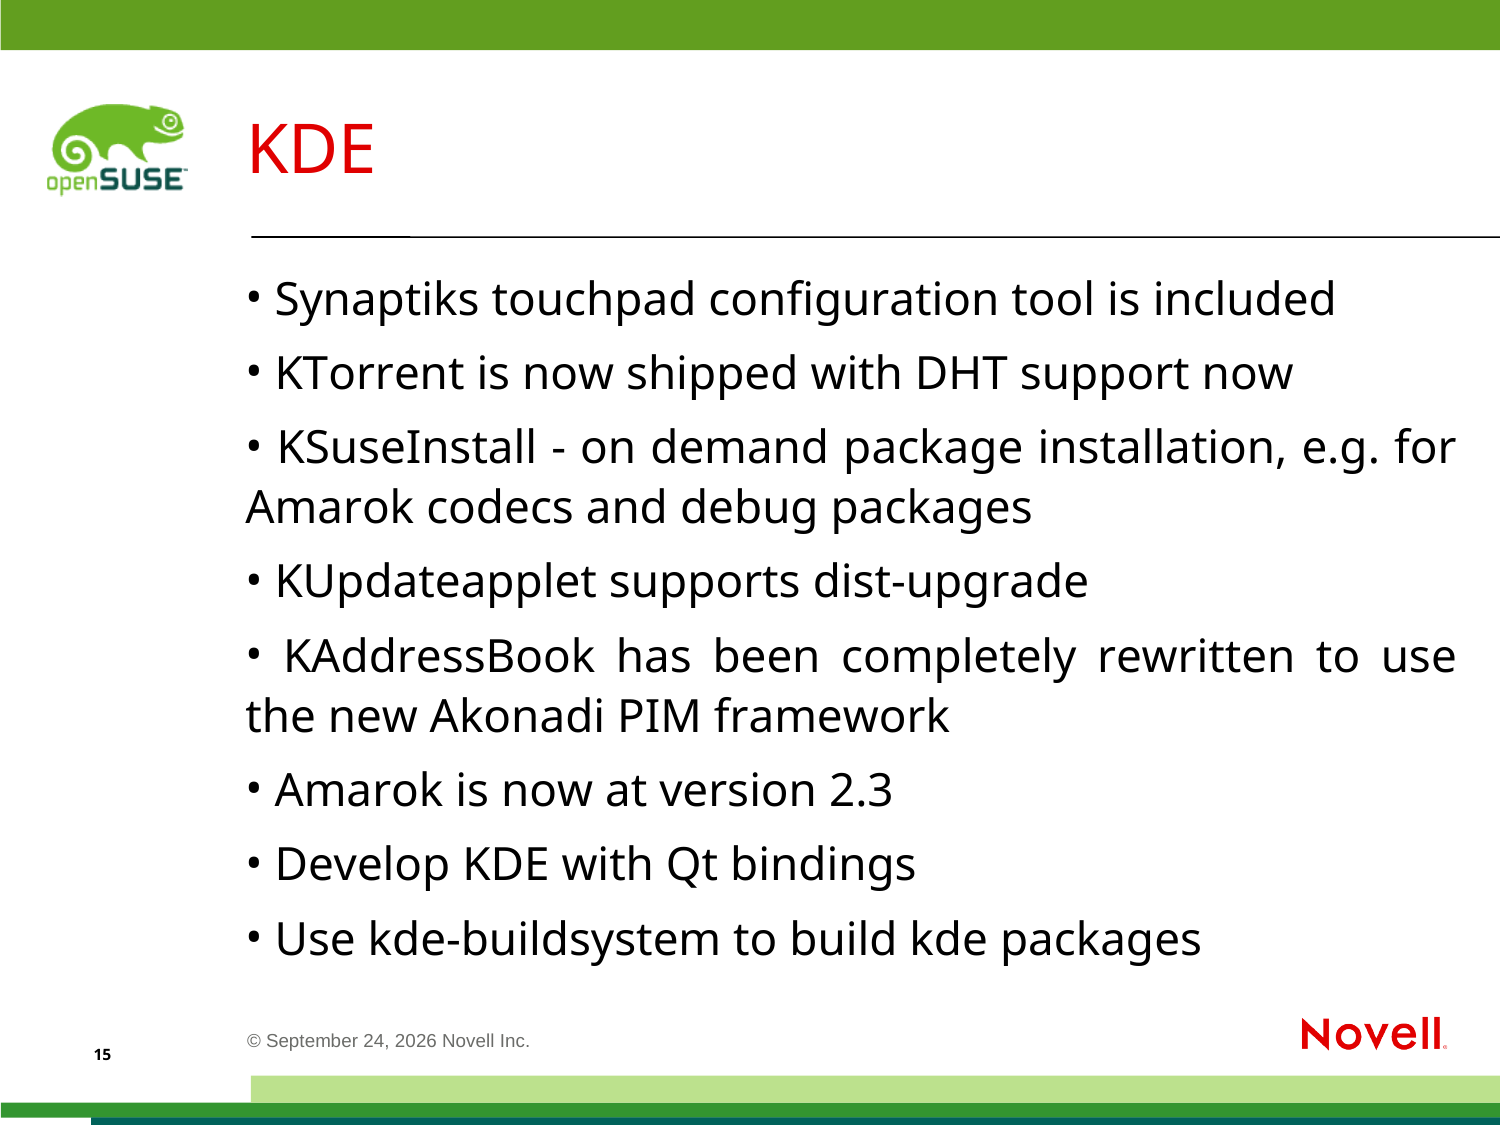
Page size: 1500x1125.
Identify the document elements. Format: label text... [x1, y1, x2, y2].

title KDE [246, 68, 1409, 231]
picture [1295, 1011, 1453, 1056]
list Synaptiks touchpad configuration tool is included KTorrent is now shipped with DHT support now KSuseInstall - on demand package installation, e.g. for Amarok codecs and debug packages KUpdateapplet supports dist-upgrade KAddressBook has been completely rewritten to use the new Akonadi PIM framework Amarok is now at version 2.3 Develop KDE with Qt bindings Use kde-buildsystem to build kde packages [245, 267, 1458, 1010]
picture [47, 104, 188, 197]
